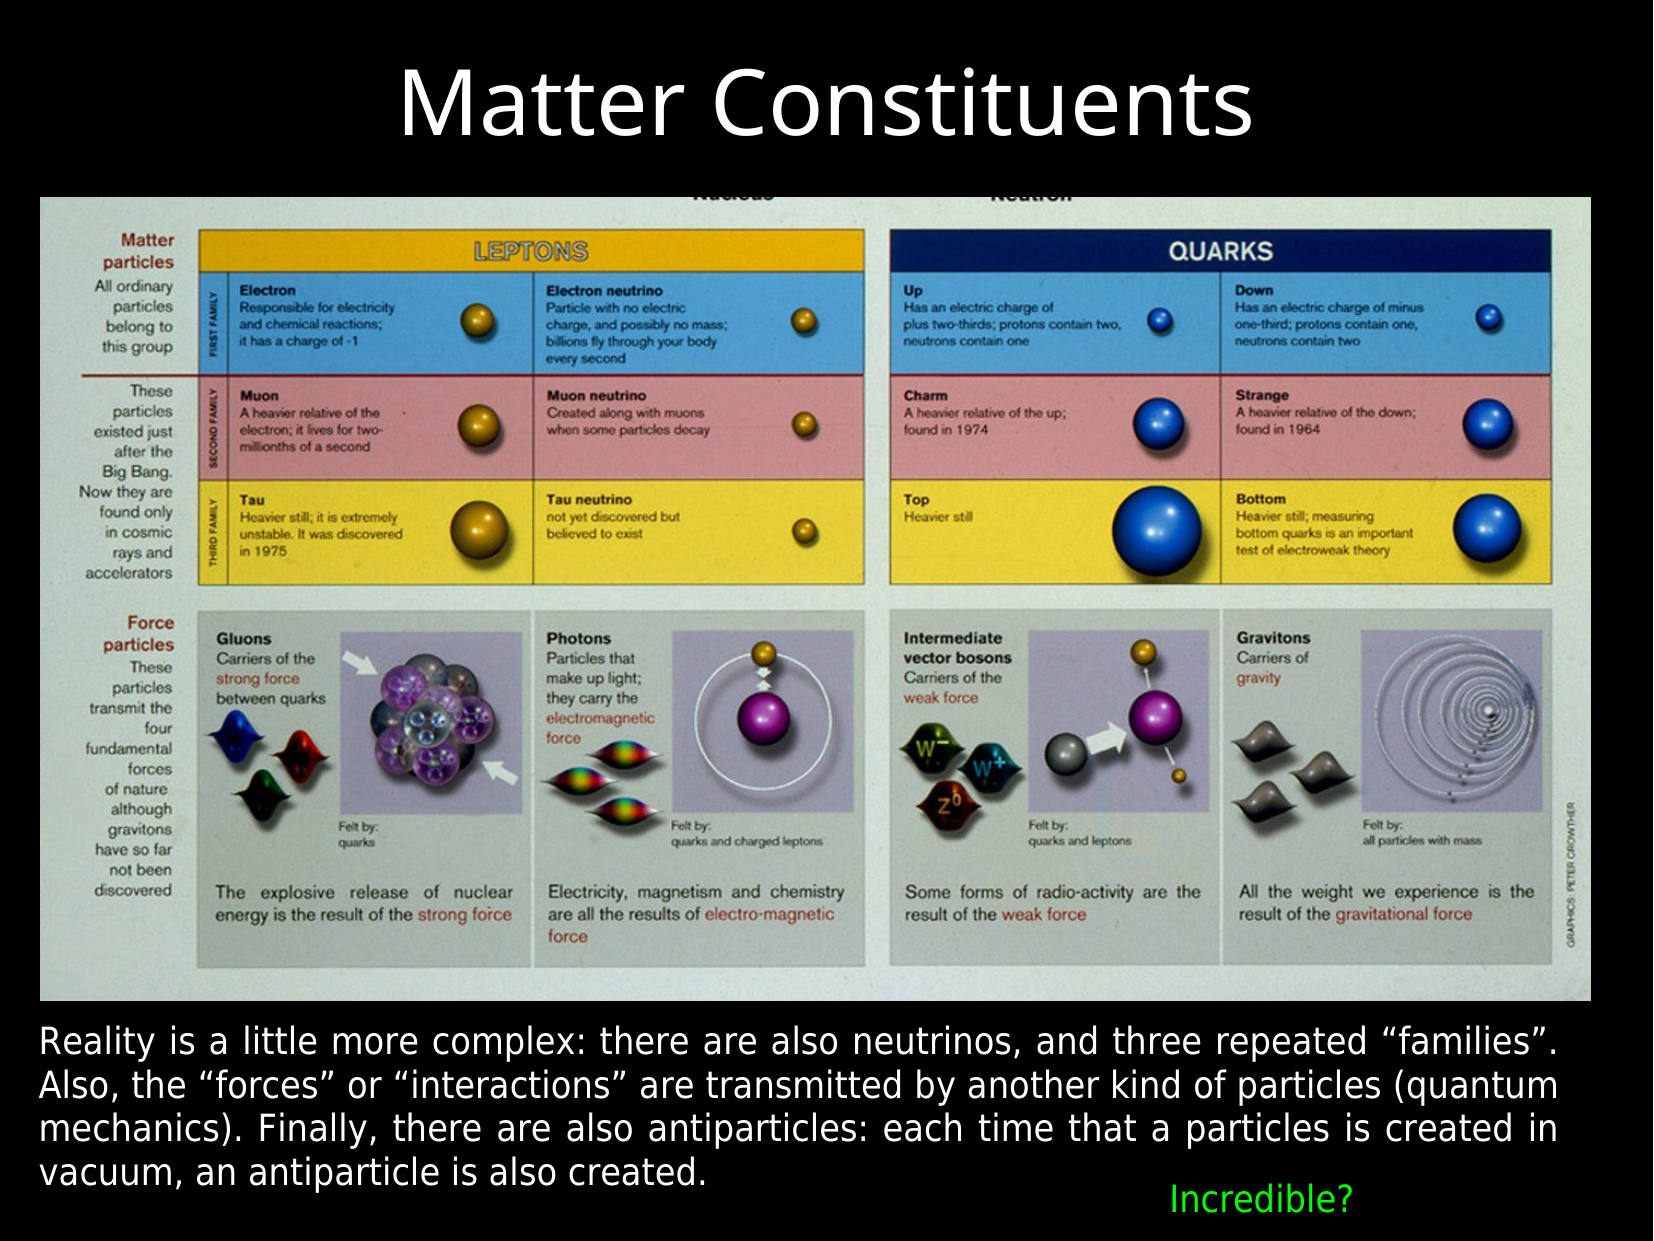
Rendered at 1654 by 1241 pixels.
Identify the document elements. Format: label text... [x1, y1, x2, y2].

title Matter Constituents [82, 3, 1571, 197]
picture [40, 197, 1591, 1001]
text_box Reality is a little more complex: there are also neutrinos, and three repeated “families”. Also, the “forces” or “interactions” are transmitted by another kind of particles (quantum mechanics). Finally, there are also antiparticles: each time that a particles is created in vacuum, an antiparticle is also created. [23, 1012, 1576, 1202]
text_box Incredible? [1154, 1170, 1605, 1229]
